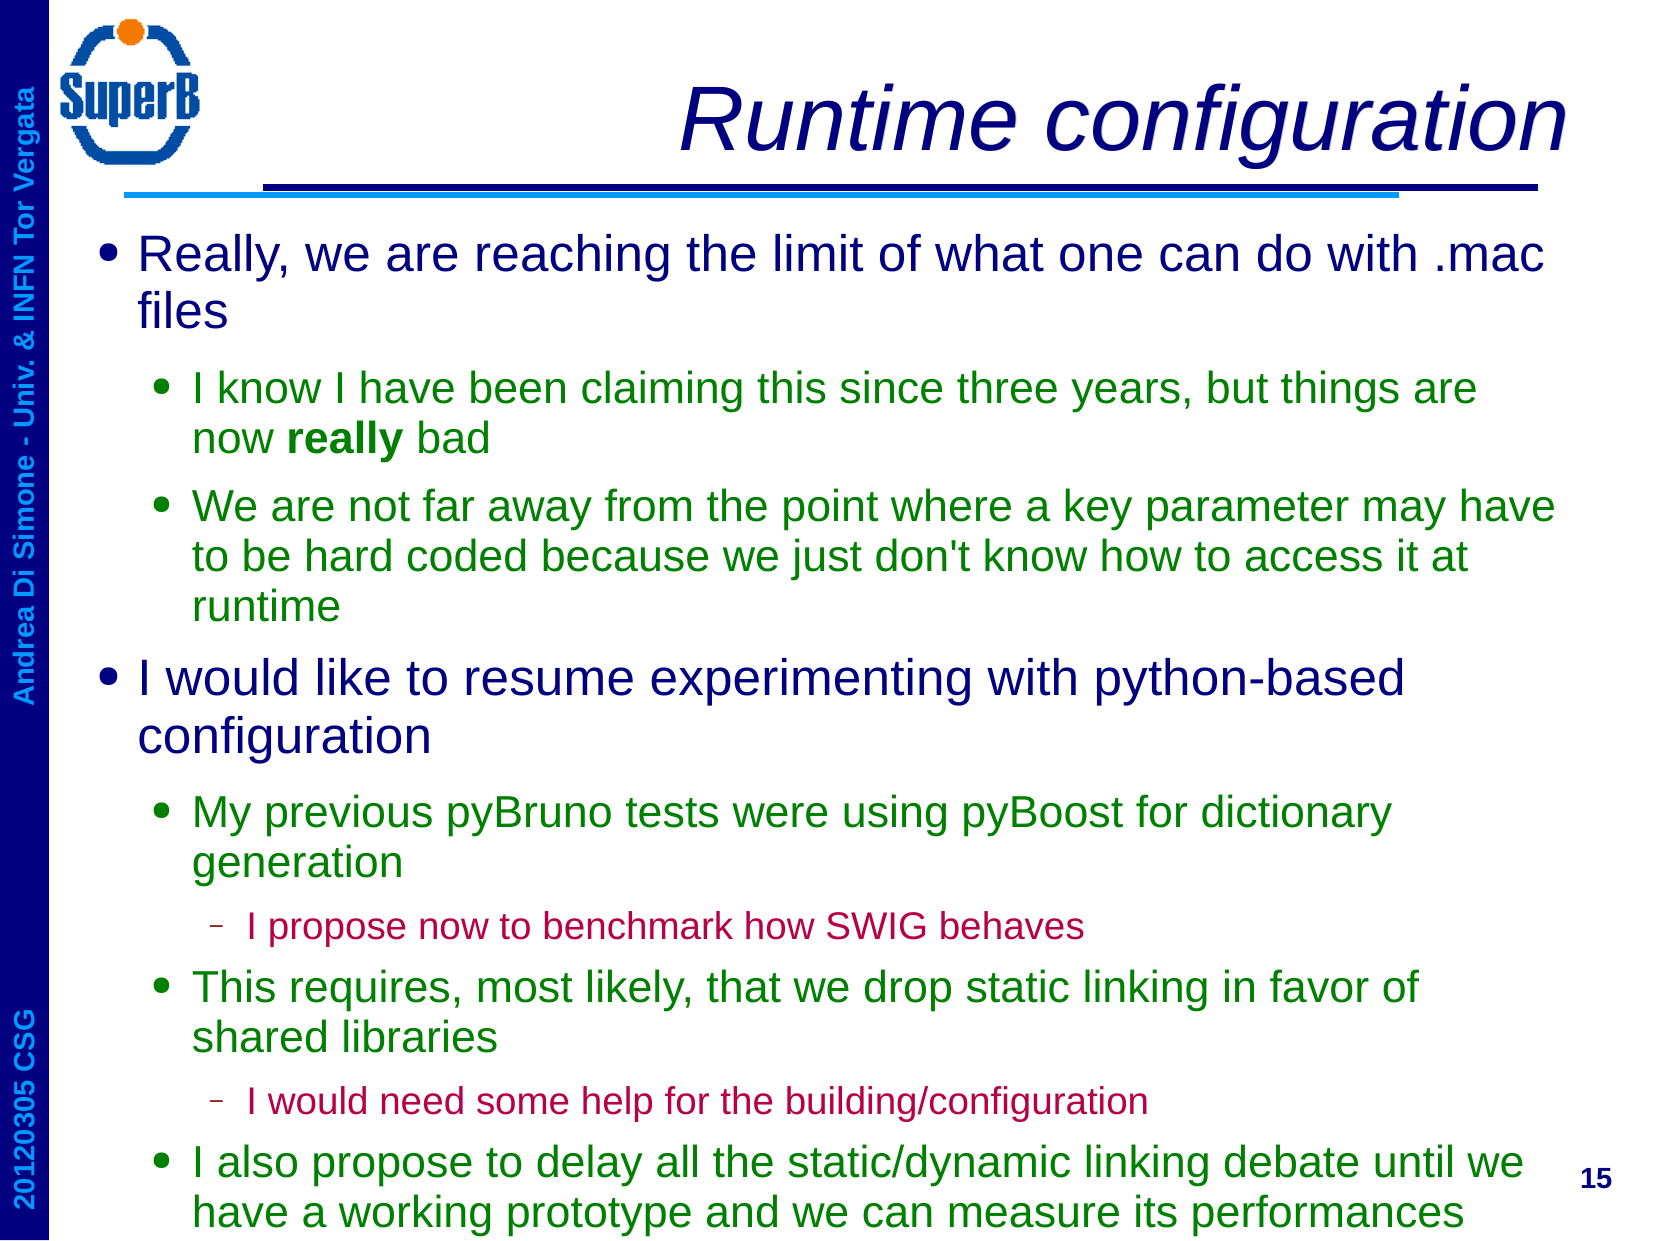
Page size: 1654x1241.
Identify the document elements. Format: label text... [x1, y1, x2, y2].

picture [51, 16, 208, 170]
title Runtime configuration [82, 49, 1571, 188]
list Really, we are reaching the limit of what one can do with .mac files I know I have been claiming this since three years, but things are now really bad We are not far away from the point where a key parameter may have to be hard coded because we just don't know how to access it at runtime I would like to resume experimenting with python-based configuration My previous pyBruno tests were using pyBoost for dictionary generation I propose now to benchmark how SWIG behaves This requires, most likely, that we drop static linking in favor of shared libraries I would need some help for the building/configuration I also propose to delay all the static/dynamic linking debate until we have a working prototype and we can measure its performances [82, 225, 1571, 1241]
